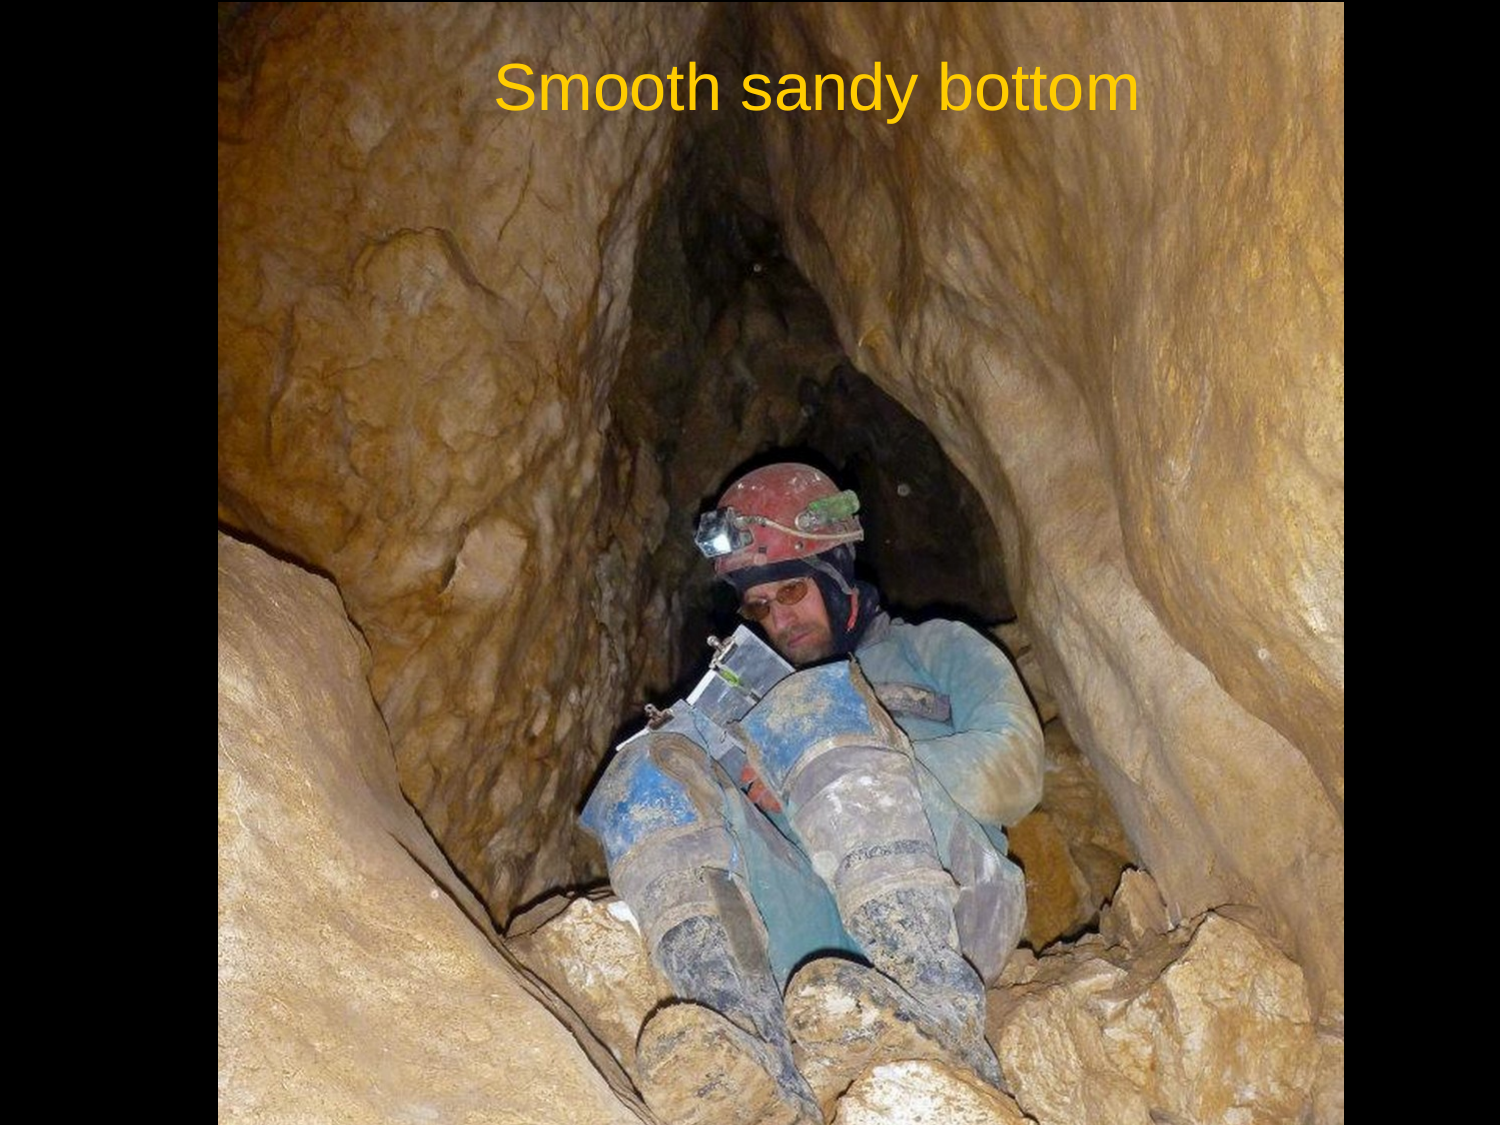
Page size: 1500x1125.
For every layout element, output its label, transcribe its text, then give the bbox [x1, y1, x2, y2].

picture [218, 2, 1344, 1125]
text_box Smooth sandy bottom [478, 36, 1157, 132]
